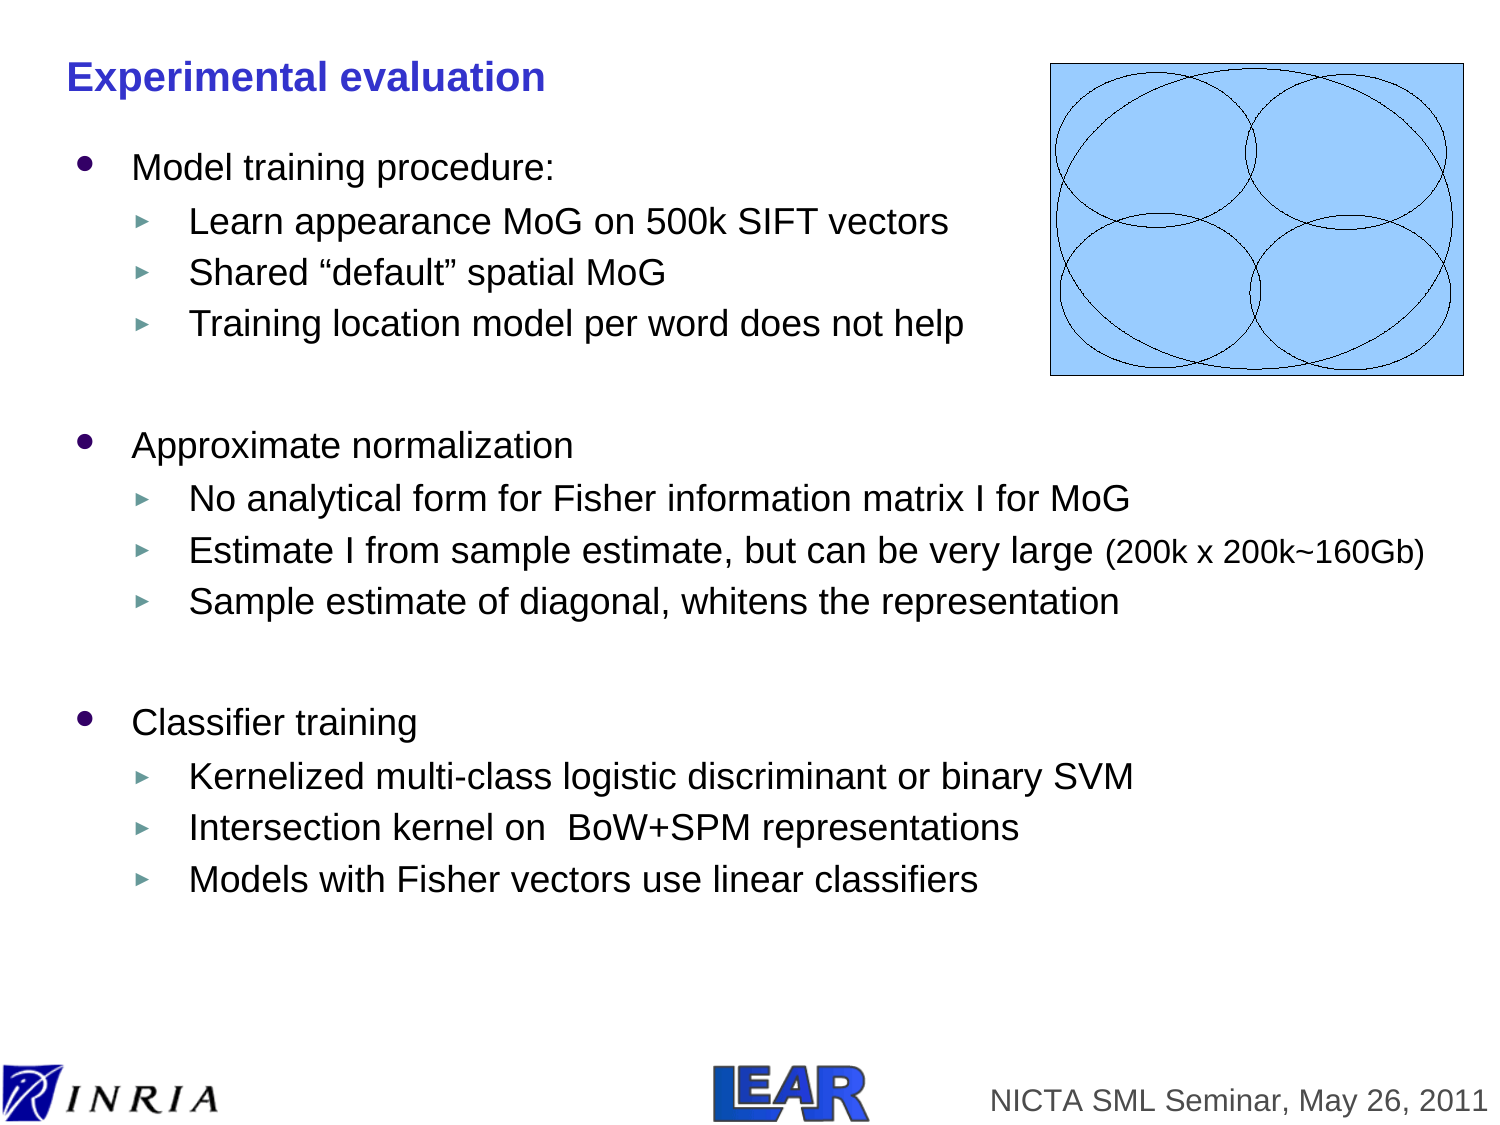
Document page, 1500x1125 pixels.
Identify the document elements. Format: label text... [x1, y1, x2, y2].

list Model training procedure: Learn appearance MoG on 500k SIFT vectors Shared “default” spatial MoG Training location model per word does not help Approximate normalization No analytical form for Fisher information matrix I for MoG Estimate I from sample estimate, but can be very large (200k x 200k~160Gb) Sample estimate of diagonal, whitens the representation Classifier training Kernelized multi-class logistic discriminant or binary SVM Intersection kernel on BoW+SPM representations Models with Fisher vectors use linear classifiers [75, 146, 1430, 1125]
picture [0, 1050, 75, 1125]
text_box [1050, 63, 1464, 376]
title Experimental evaluation [51, 34, 1459, 118]
